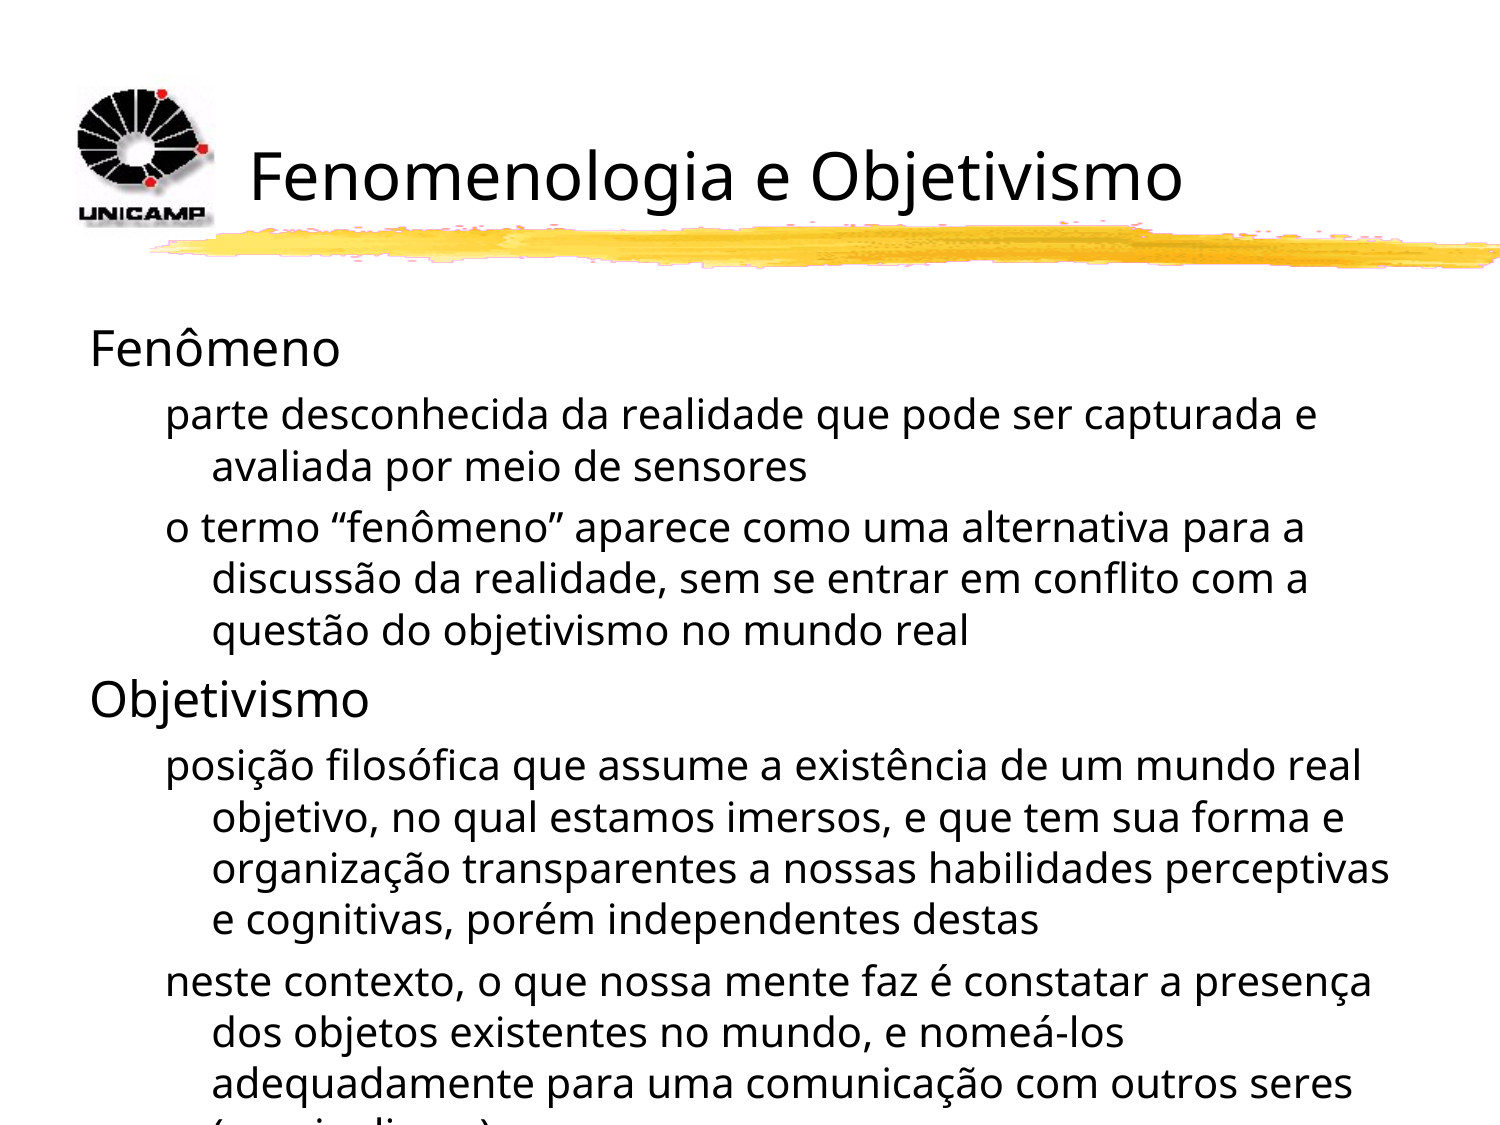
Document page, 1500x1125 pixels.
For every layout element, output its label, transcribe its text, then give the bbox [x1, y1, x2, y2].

title Fenomenologia e Objetivismo [233, 37, 1434, 225]
list Fenômeno parte desconhecida da realidade que pode ser capturada e avaliada por meio de sensores o termo “fenômeno” aparece como uma alternativa para a discussão da realidade, sem se entrar em conflito com a questão do objetivismo no mundo real Objetivismo posição filosófica que assume a existência de um mundo real objetivo, no qual estamos imersos, e que tem sua forma e organização transparentes a nossas habilidades perceptivas e cognitivas, porém independentes destas neste contexto, o que nossa mente faz é constatar a presença dos objetos existentes no mundo, e nomeá-los adequadamente para uma comunicação com outros seres (nominalismo) [74, 309, 1417, 994]
picture [75, 74, 1500, 279]
